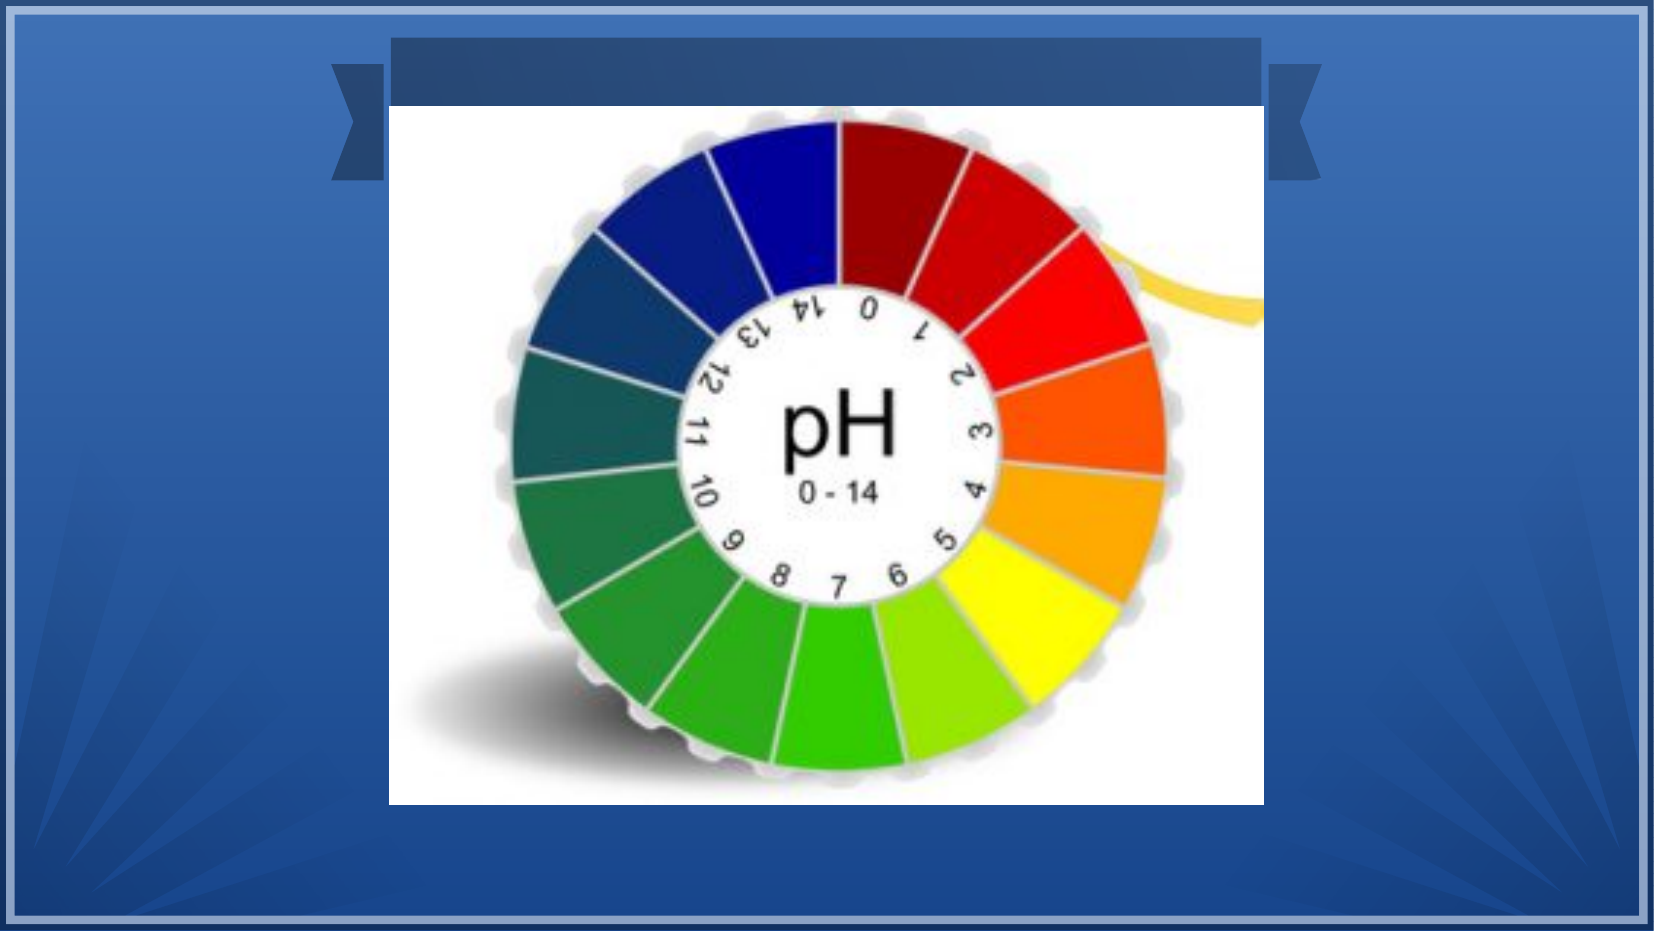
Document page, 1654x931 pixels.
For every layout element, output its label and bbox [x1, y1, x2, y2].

picture [389, 106, 1264, 805]
